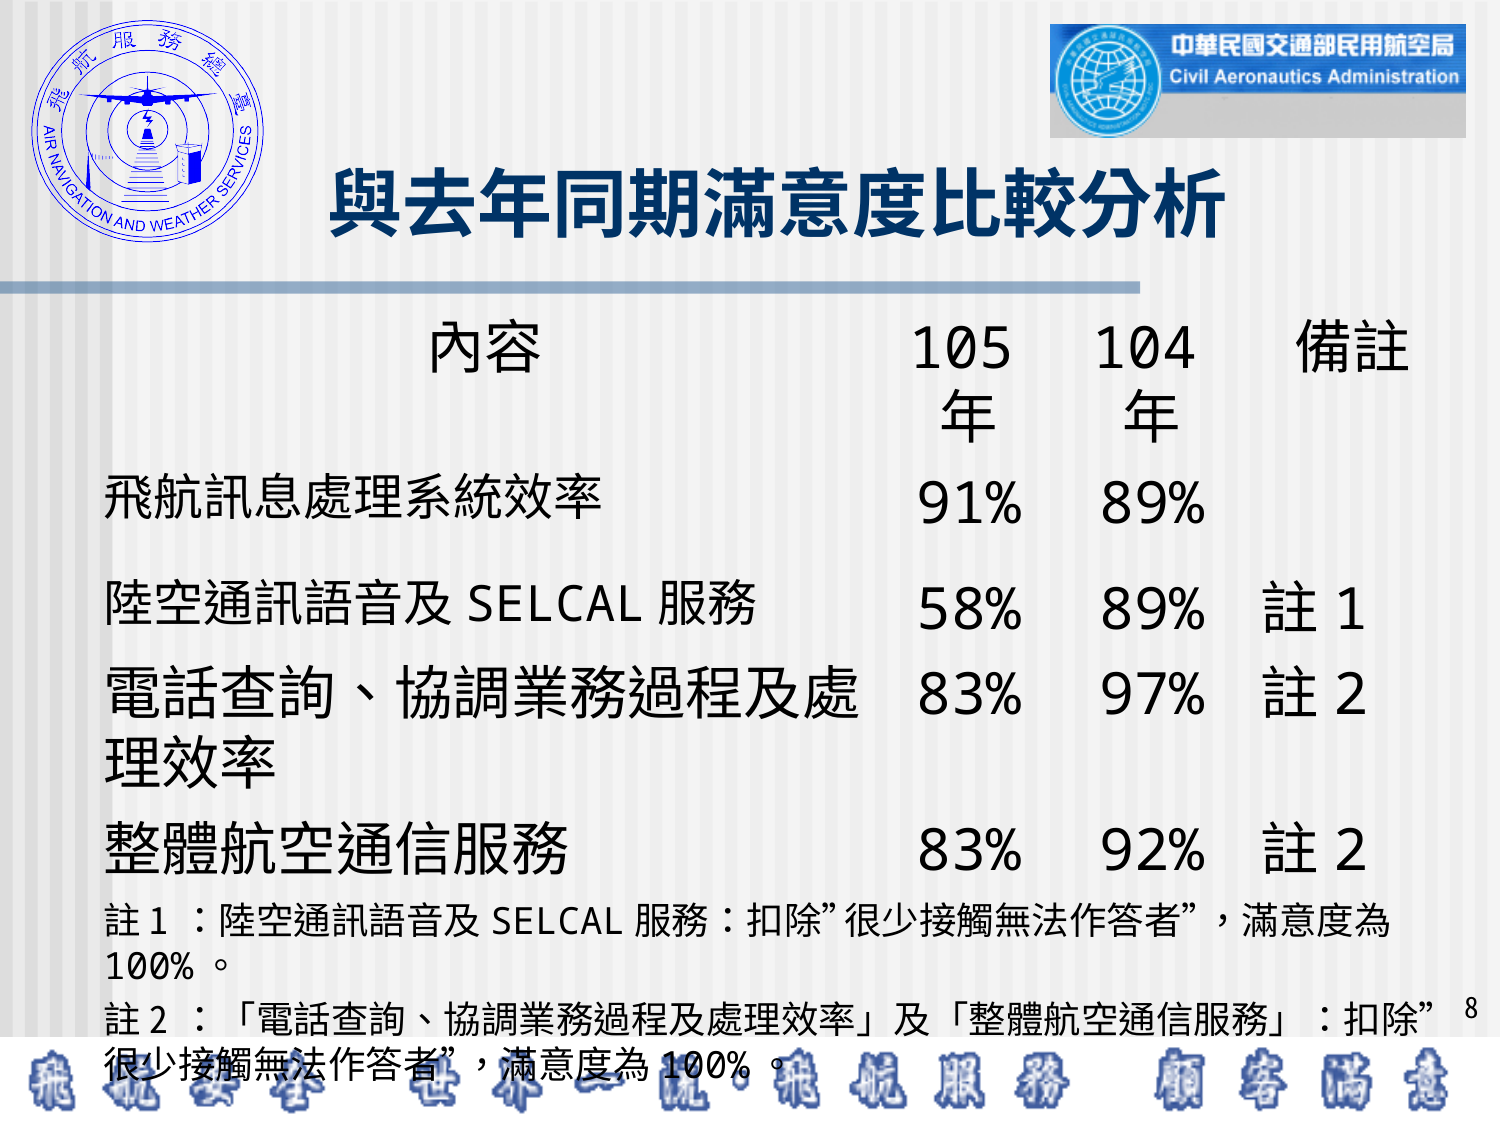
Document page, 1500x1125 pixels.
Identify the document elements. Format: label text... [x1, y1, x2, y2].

table_cell 58% [880, 563, 1057, 649]
table_cell [1246, 458, 1459, 563]
title 與去年同期滿意度比較分析 [312, 148, 1329, 255]
text_box <編號> [1459, 964, 1495, 1040]
table_cell 電話查詢、協調業務過程及處理效率 [89, 649, 880, 804]
table_cell 註1：陸空通訊語音及SELCAL服務：扣除”很少接觸無法作答者”，滿意度為100%。 註2：「電話查詢、協調業務過程及處理效率」及「整體航空通信服務」：扣除”很少接觸無法作答者”，滿意度為100%。 [89, 890, 1459, 1125]
table_cell 陸空通訊語音及SELCAL服務 [89, 563, 880, 649]
table_cell 註2 [1246, 649, 1459, 804]
table_cell 83% [880, 804, 1057, 890]
table_cell 整體航空通信服務 [89, 804, 880, 890]
table_cell 註1 [1246, 563, 1459, 649]
table_cell 83% [880, 649, 1057, 804]
table_header 104年 [1057, 303, 1246, 458]
table_cell 91% [880, 458, 1057, 563]
table_cell 註2 [1246, 804, 1459, 890]
table_cell 92% [1057, 804, 1246, 890]
table_cell 89% [1057, 563, 1246, 649]
table_header 備註 [1246, 303, 1459, 458]
table_cell 89% [1057, 458, 1246, 563]
table_header 105年 [880, 303, 1057, 458]
table_cell 97% [1057, 649, 1246, 804]
table_cell 飛航訊息處理系統效率 [89, 458, 880, 563]
table_header 內容 [89, 303, 880, 458]
